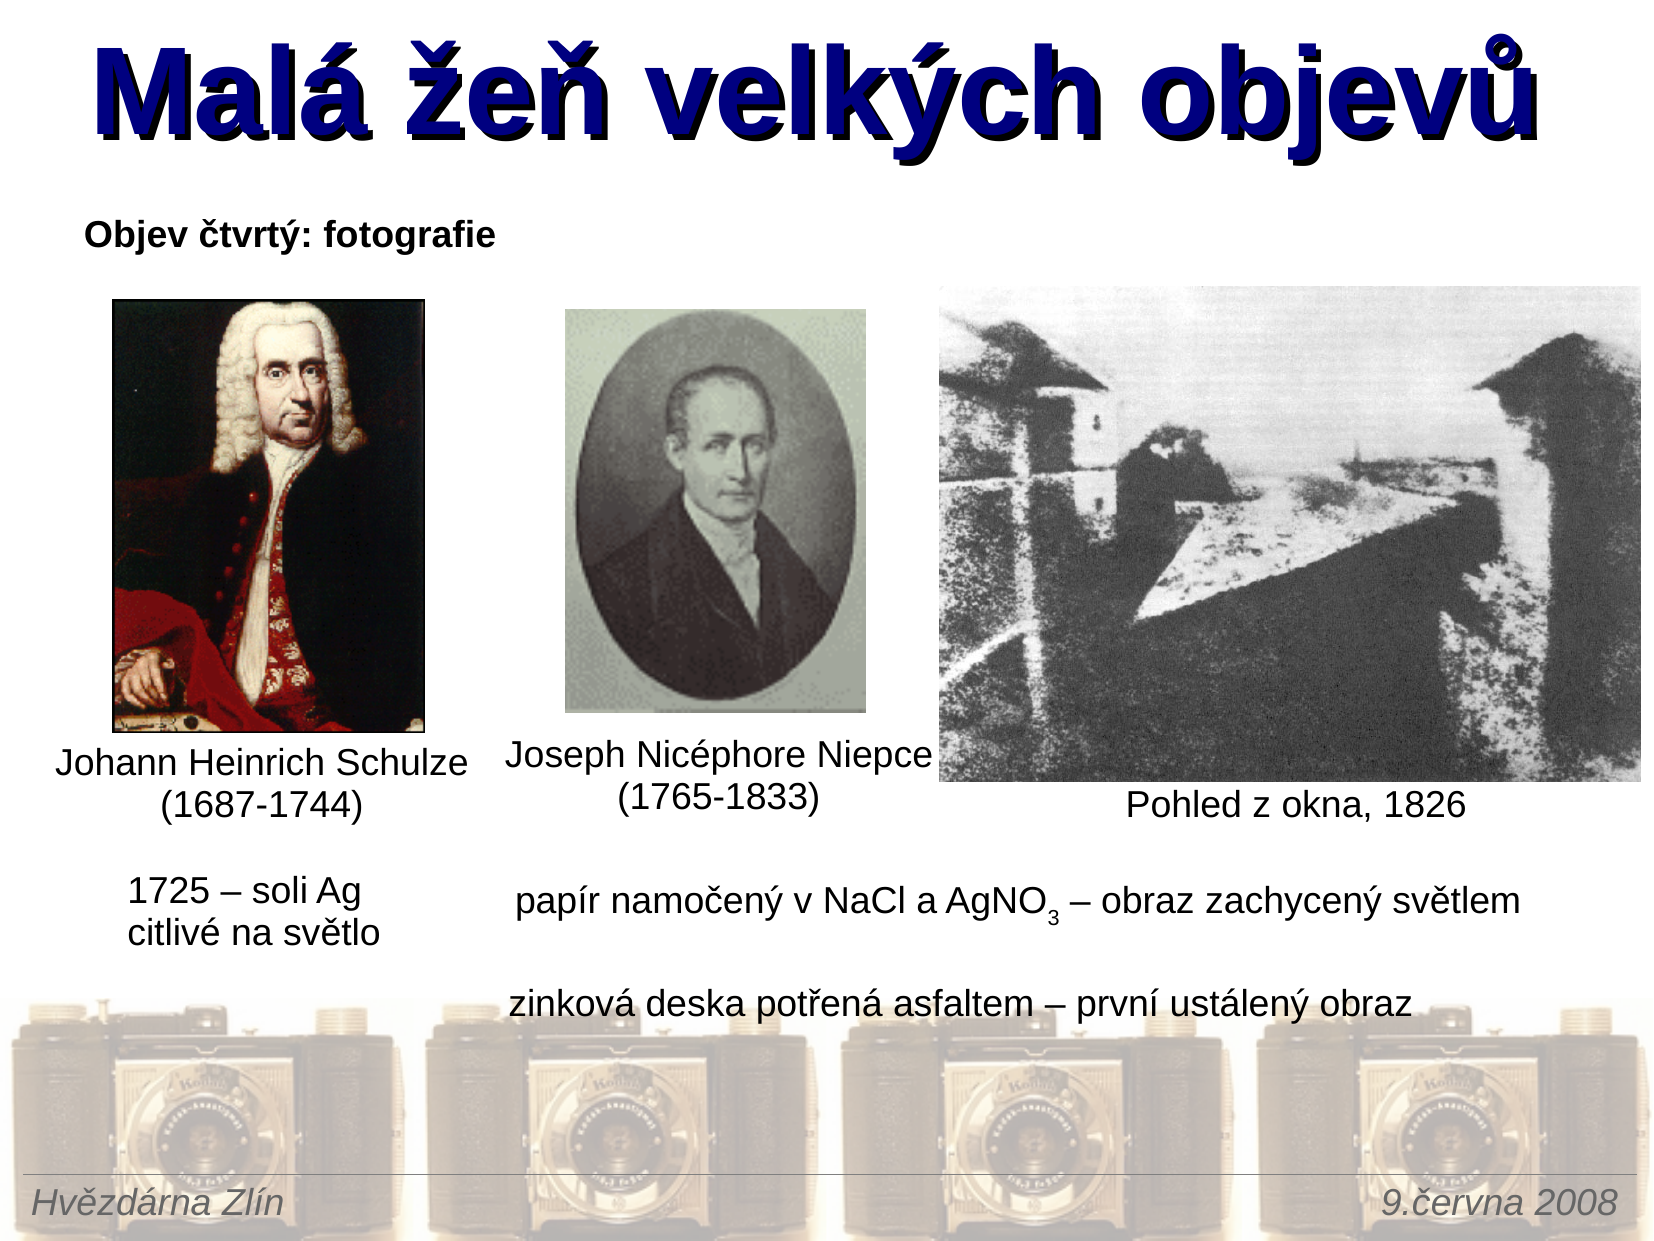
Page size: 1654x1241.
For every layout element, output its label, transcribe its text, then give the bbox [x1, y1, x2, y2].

picture [565, 309, 866, 713]
text_box Hvězdárna Zlín 9.června 2008 [16, 1174, 1633, 1232]
text_box papír namočený v NaCl a AgNO3 – obraz zachycený světlem [500, 871, 1538, 938]
text_box zinková deska potřená asfaltem – první ustálený obraz [493, 975, 1429, 1032]
text_box Johann Heinrich Schulze (1687-1744) [40, 733, 486, 833]
text_box Pohled z okna, 1826 [1110, 776, 1483, 833]
text_box Objev čtvrtý: fotografie [69, 205, 513, 263]
text_box 1725 – soli Ag citlivé na světlo [112, 862, 413, 962]
picture [939, 286, 1641, 782]
picture [0, 998, 1654, 1241]
picture [112, 299, 425, 733]
text_box Joseph Nicéphore Niepce (1765-1833) [490, 726, 949, 826]
text_box Malá žeň velkých objevů [75, 13, 1558, 169]
